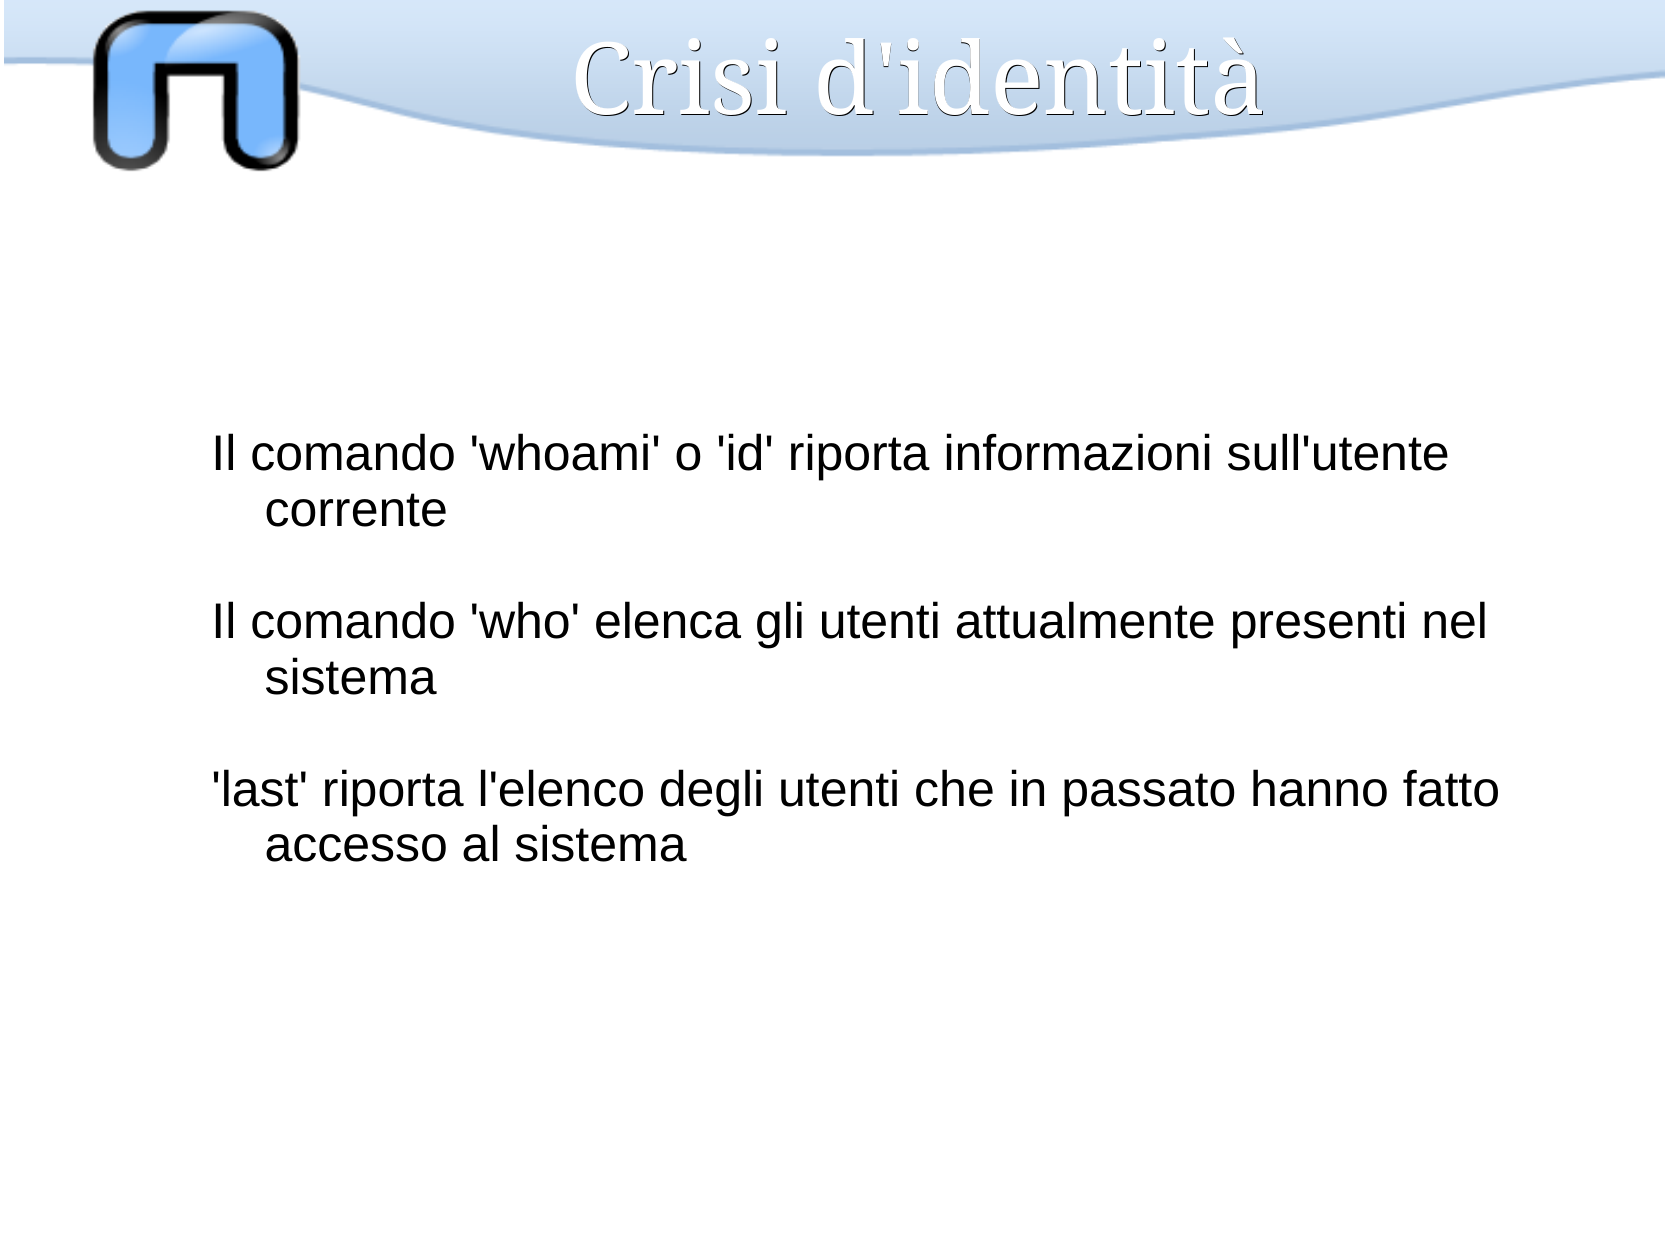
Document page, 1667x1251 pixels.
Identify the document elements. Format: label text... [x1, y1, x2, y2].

picture [0, 0, 1667, 1251]
text_box Crisi d'identità [373, 0, 1497, 159]
list Il comando 'whoami' o 'id' riporta informazioni sull'utente corrente Il comando 'who' elenca gli utenti attualmente presenti nel sistema 'last' riporta l'elenco degli utenti che in passato hanno fatto accesso al sistema [193, 425, 1536, 997]
